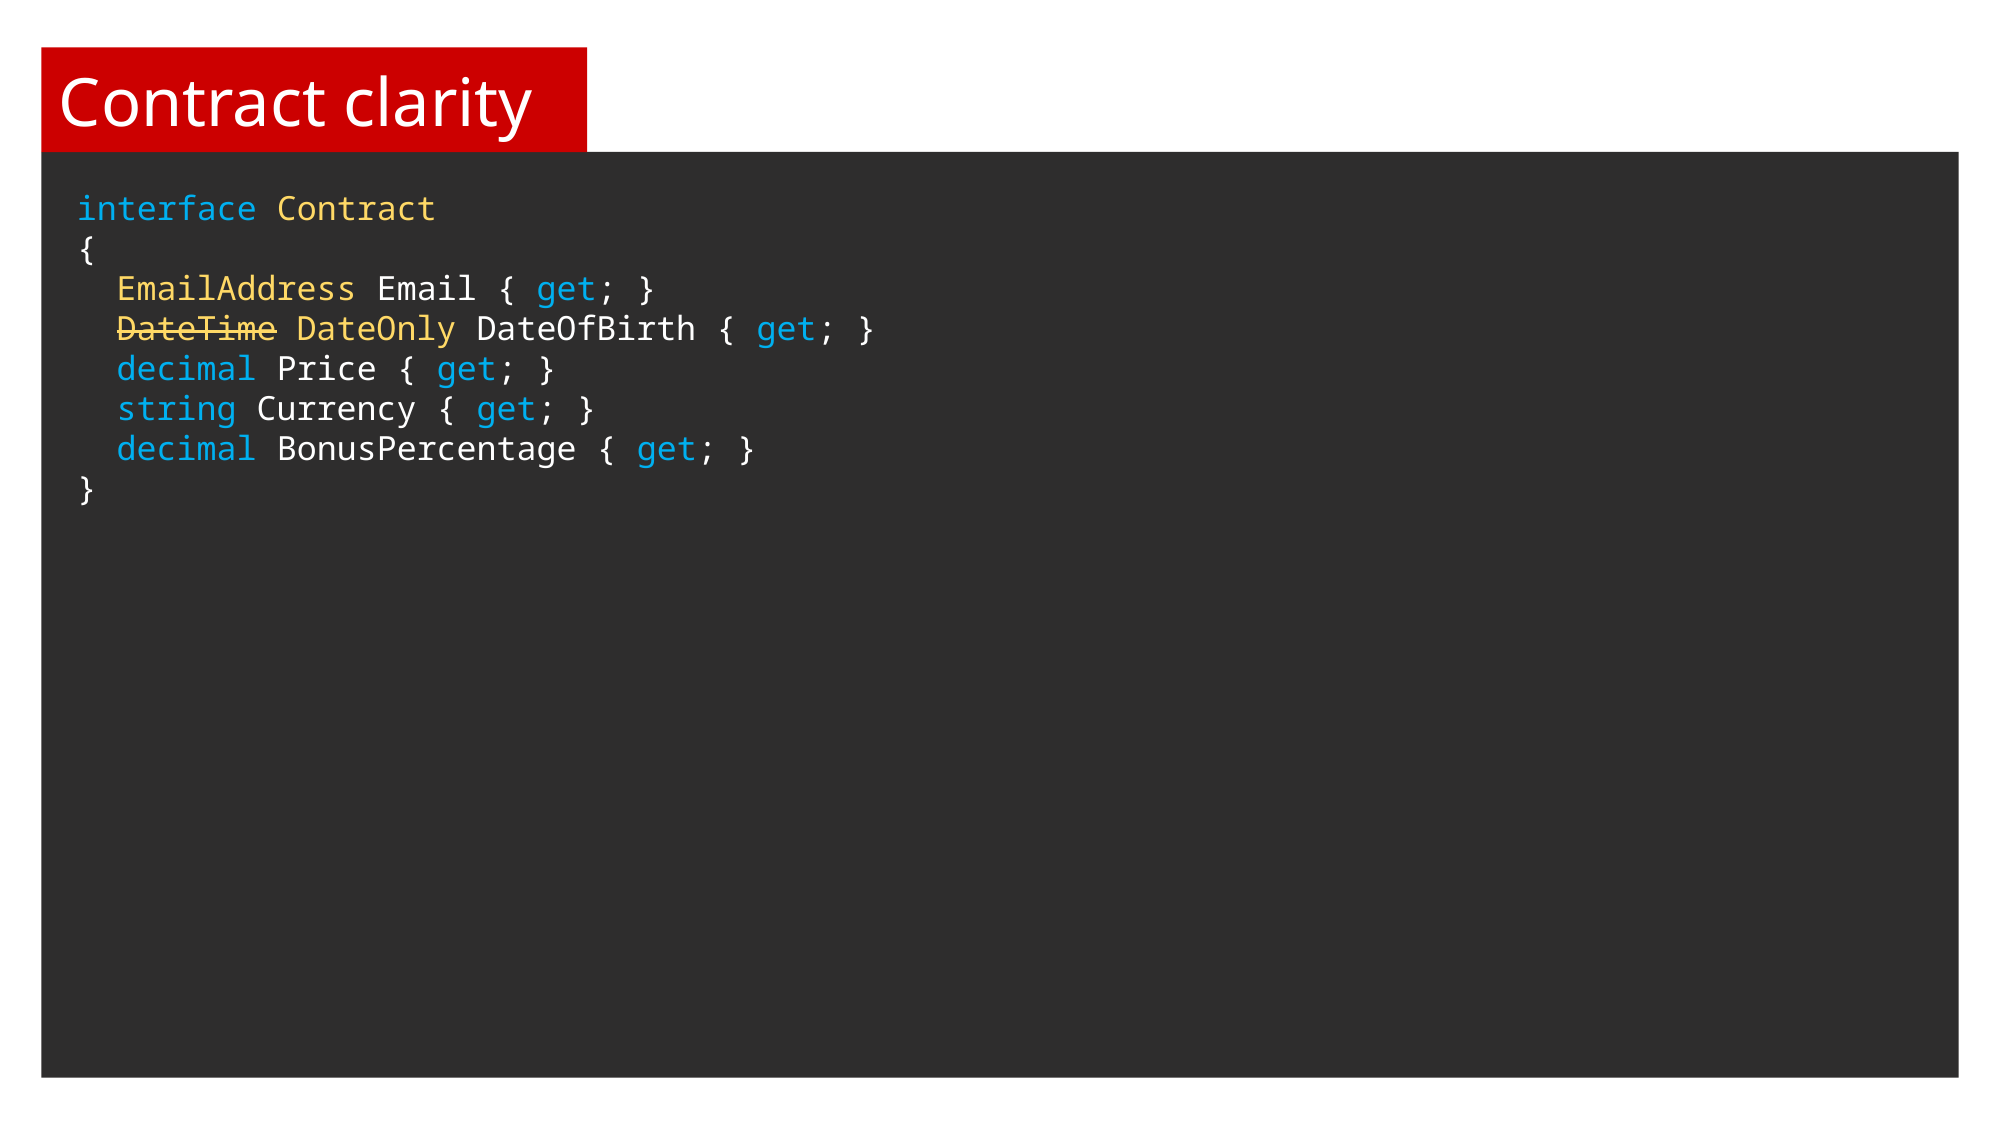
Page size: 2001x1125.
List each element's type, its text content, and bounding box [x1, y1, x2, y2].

text_box interface Contract { EmailAddress Email { get; } DateTime DateOnly DateOfBirth { get; } decimal Price { get; } string Currency { get; } decimal BonusPercentage { get; } } [41, 152, 1582, 598]
text_box [41, 152, 1959, 1078]
text_box Contract clarity [41, 47, 588, 153]
